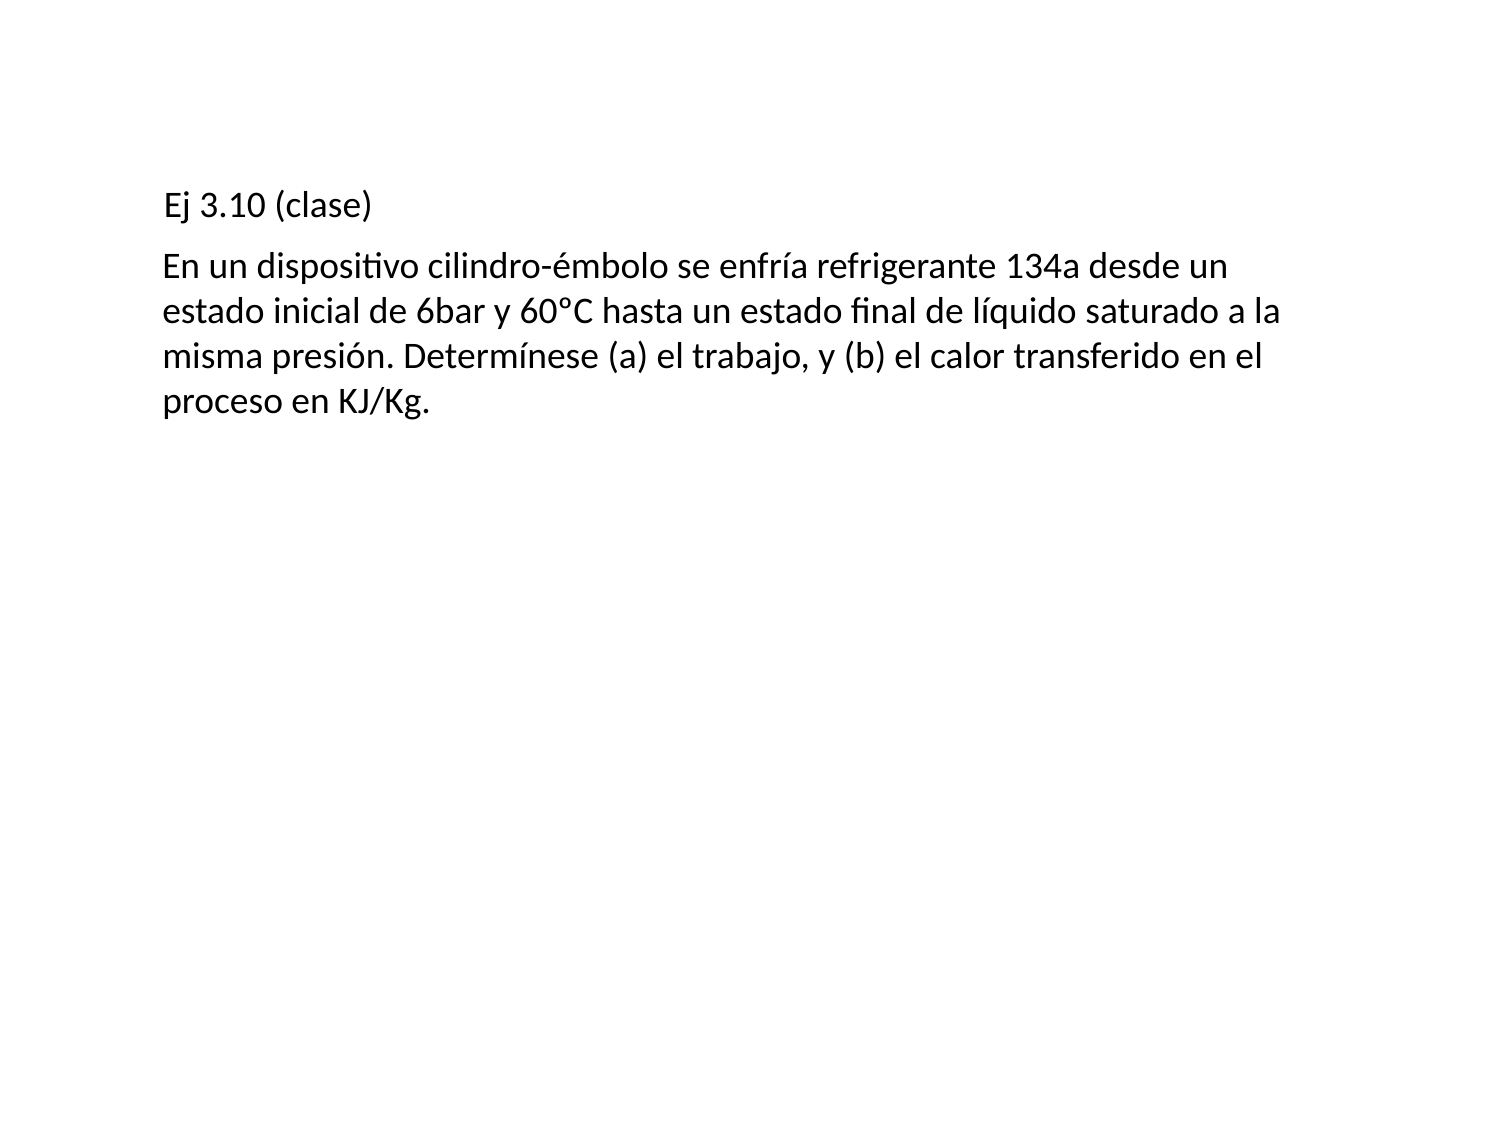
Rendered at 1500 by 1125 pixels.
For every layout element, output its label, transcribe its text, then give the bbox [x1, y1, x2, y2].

text_box Ej 3.10 (clase) [148, 172, 388, 233]
text_box En un dispositivo cilindro-émbolo se enfría refrigerante 134a desde un estado inicial de 6bar y 60ºC hasta un estado final de líquido saturado a la misma presión. Determínese (a) el trabajo, y (b) el calor transferido en el proceso en KJ/Kg. [147, 233, 1306, 429]
